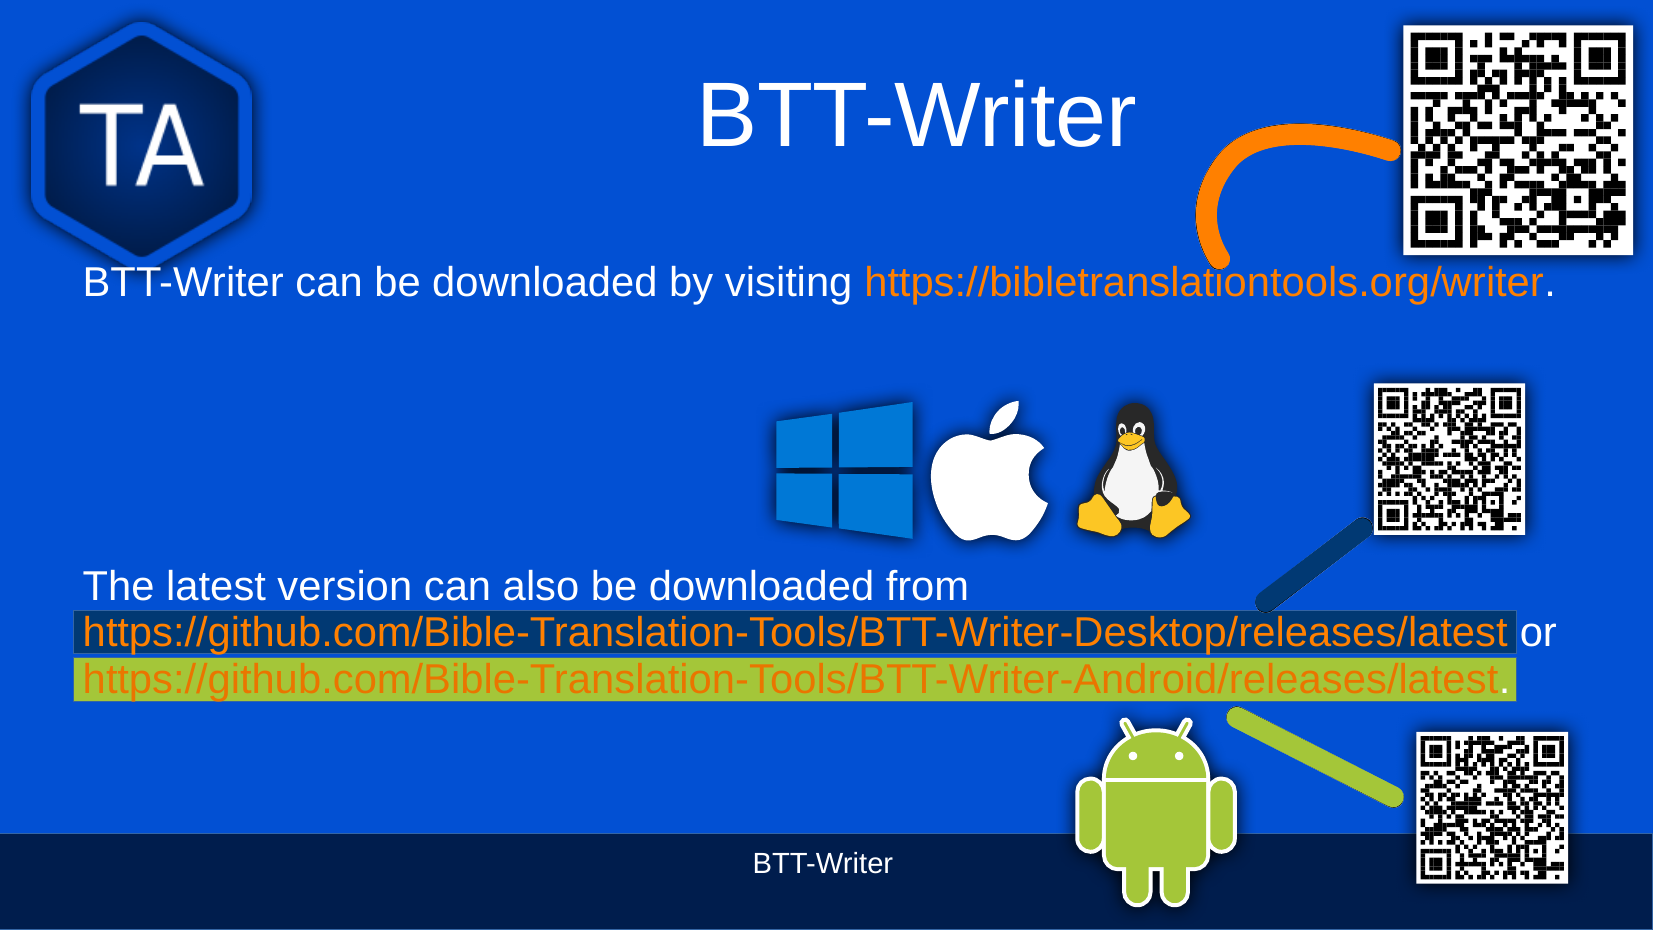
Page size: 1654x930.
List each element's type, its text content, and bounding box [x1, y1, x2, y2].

text_box [73, 610, 82, 654]
title BTT-Writer [1222, 145, 1387, 193]
picture [930, 400, 1048, 541]
picture [775, 401, 915, 541]
picture [1371, 381, 1528, 537]
list BTT-Writer can be downloaded by visiting https://bibletranslationtools.org/writer. The latest version can also be downloaded from https://github.com/Bible-Translation-Tools/BTT-Writer-Desktop/releases/latest or https://github.com/Bible-Translation-Tools/BTT-Writer-Android/releases/latest. [82, 258, 1571, 757]
picture [31, 22, 252, 271]
picture [1073, 400, 1194, 541]
picture [1414, 729, 1571, 886]
text_box [73, 657, 82, 702]
title BTT-Writer [263, 37, 1387, 193]
picture [1075, 717, 1238, 908]
picture [1399, 21, 1637, 259]
